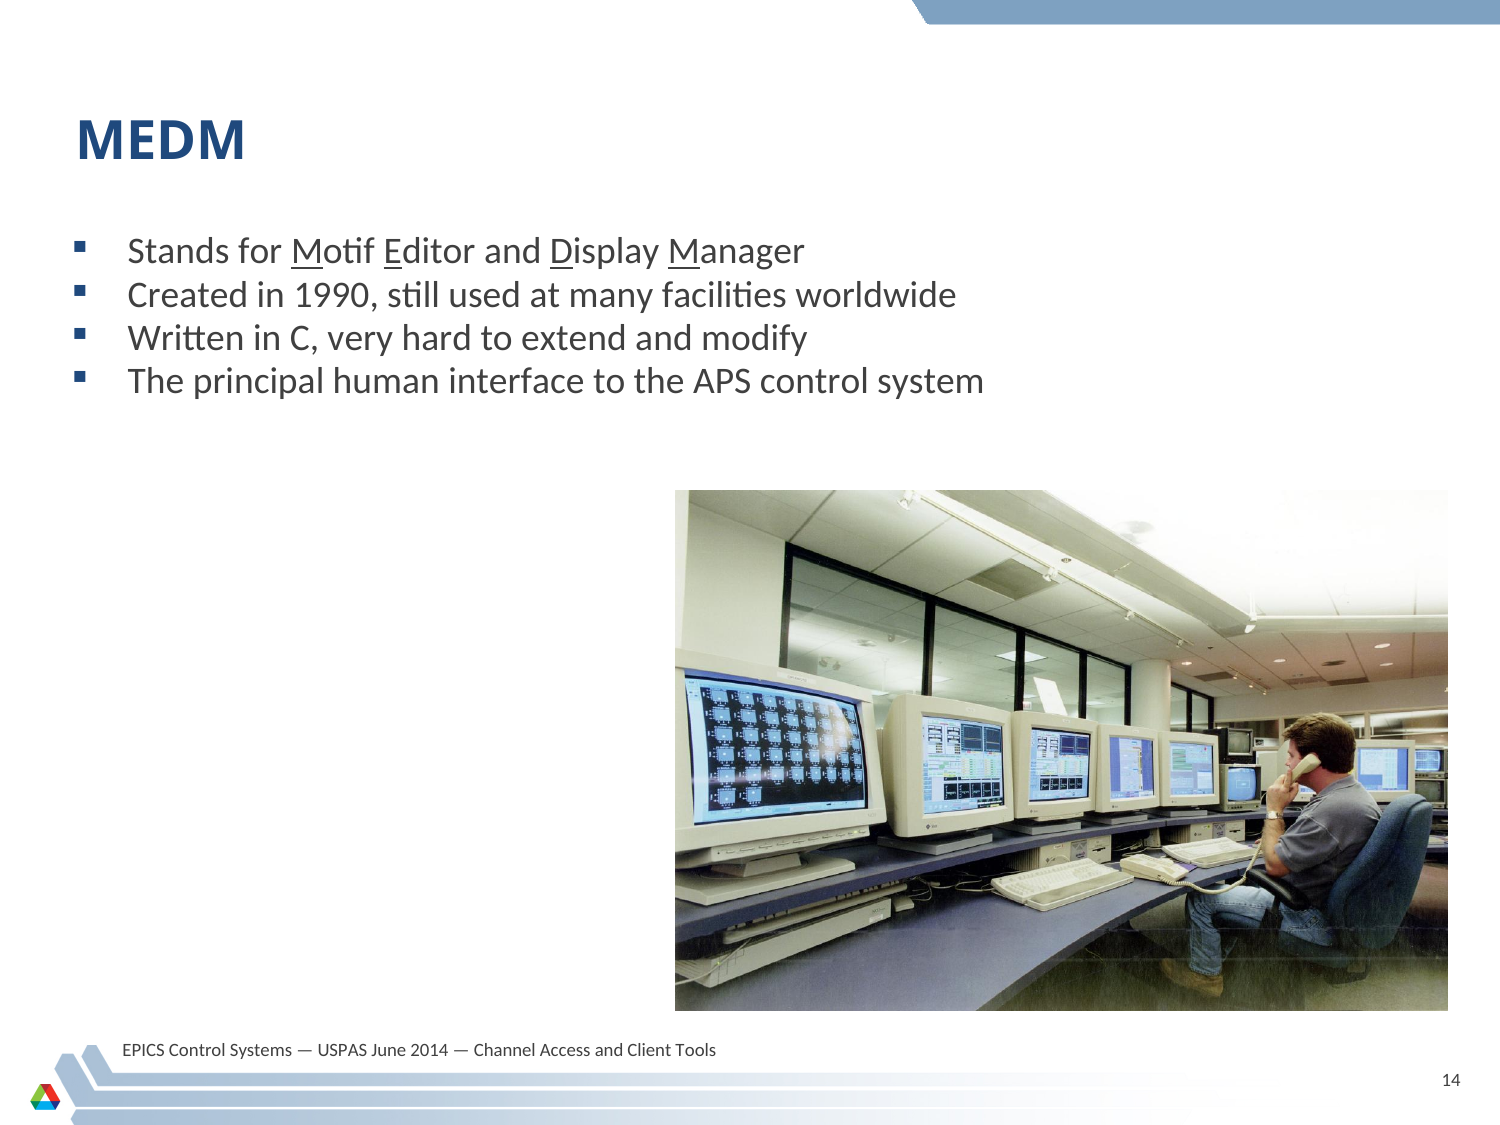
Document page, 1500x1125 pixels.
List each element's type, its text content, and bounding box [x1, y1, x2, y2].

title MEDM [75, 45, 1426, 233]
picture [0, 1037, 1500, 1125]
list Stands for Motif Editor and Display Manager Created in 1990, still used at many facilities worldwide Written in C, very hard to extend and modify The principal human interface to the APS control system [56, 229, 1359, 740]
picture [675, 490, 1448, 1011]
picture [0, 0, 1500, 26]
